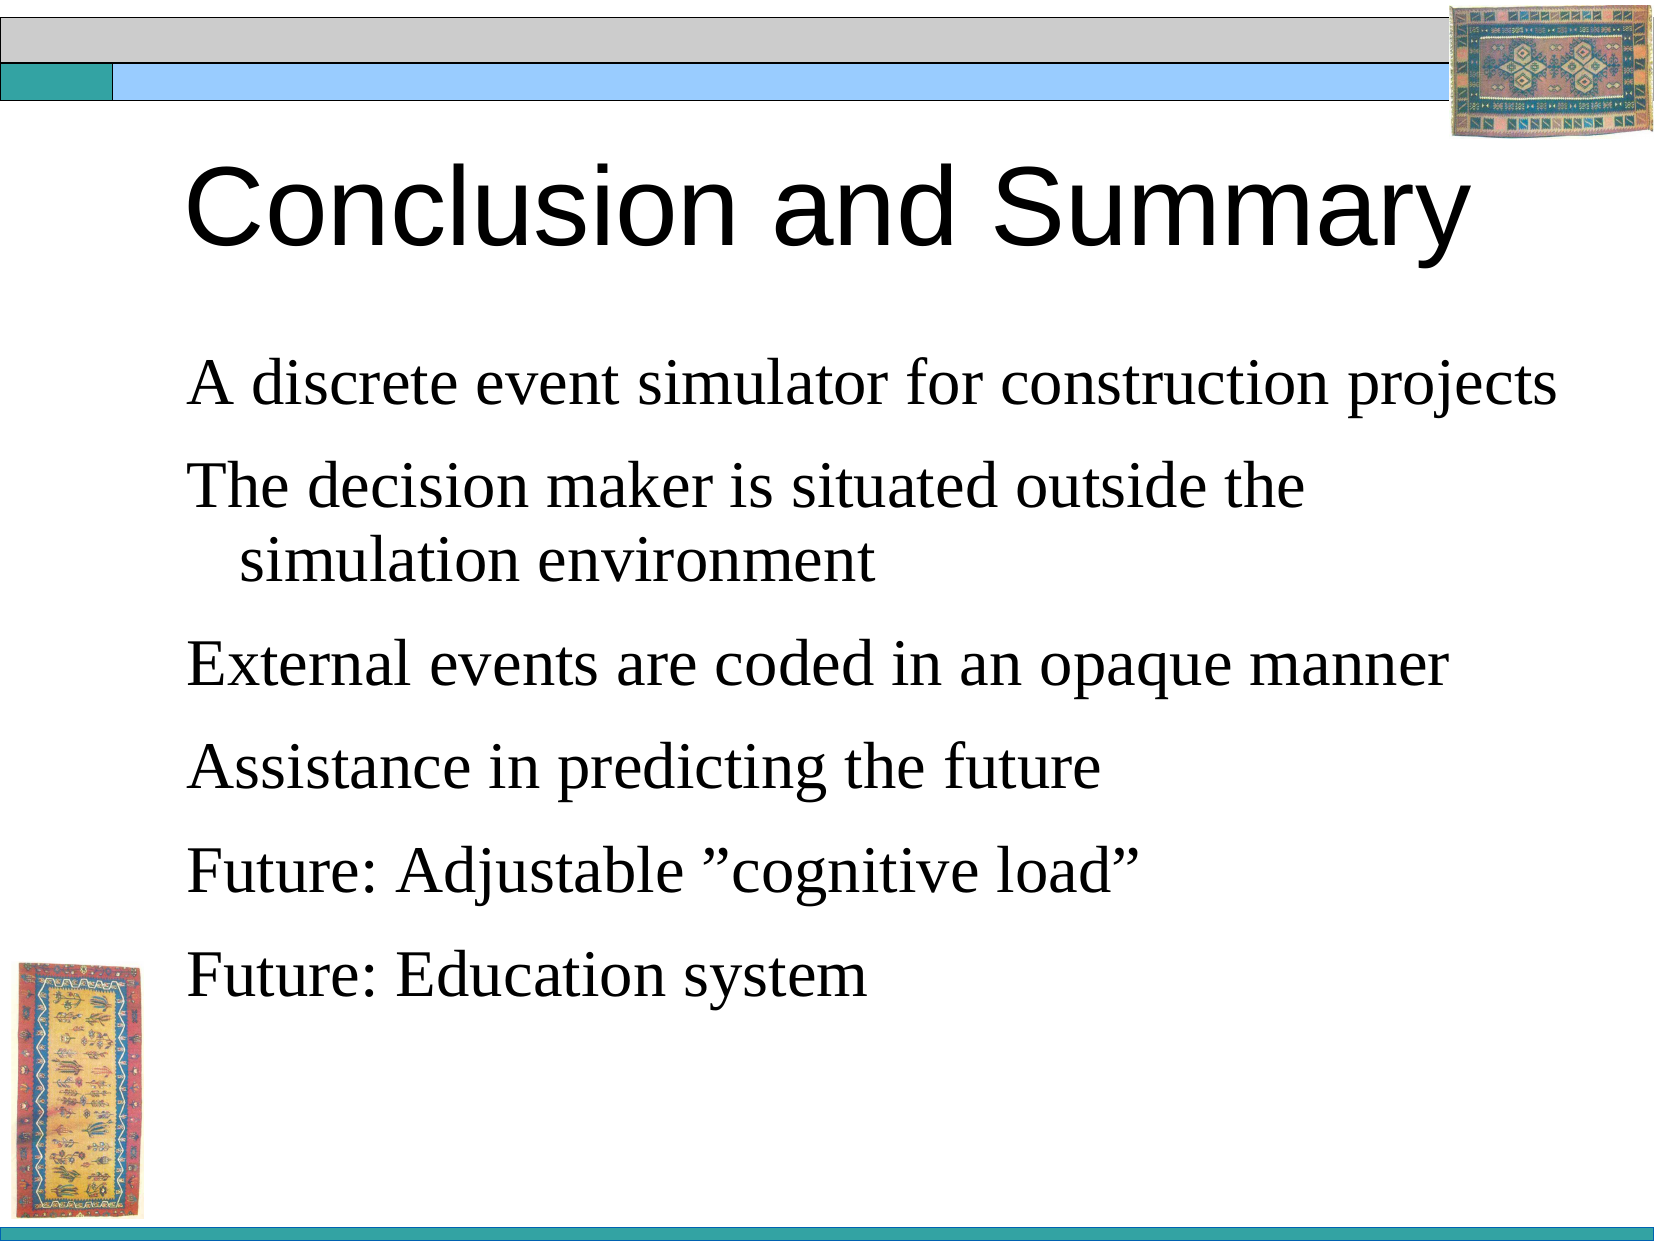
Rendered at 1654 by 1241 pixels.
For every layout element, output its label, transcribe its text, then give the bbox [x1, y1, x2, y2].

picture [12, 962, 144, 1219]
list A discrete event simulator for construction projects The decision maker is situated outside the simulation environment External events are coded in an opaque manner Assistance in predicting the future Future: Adjustable ”cognitive load” Future: Education system [168, 344, 1581, 1139]
picture [1449, 5, 1654, 139]
title Conclusion and Summary [121, 110, 1534, 303]
